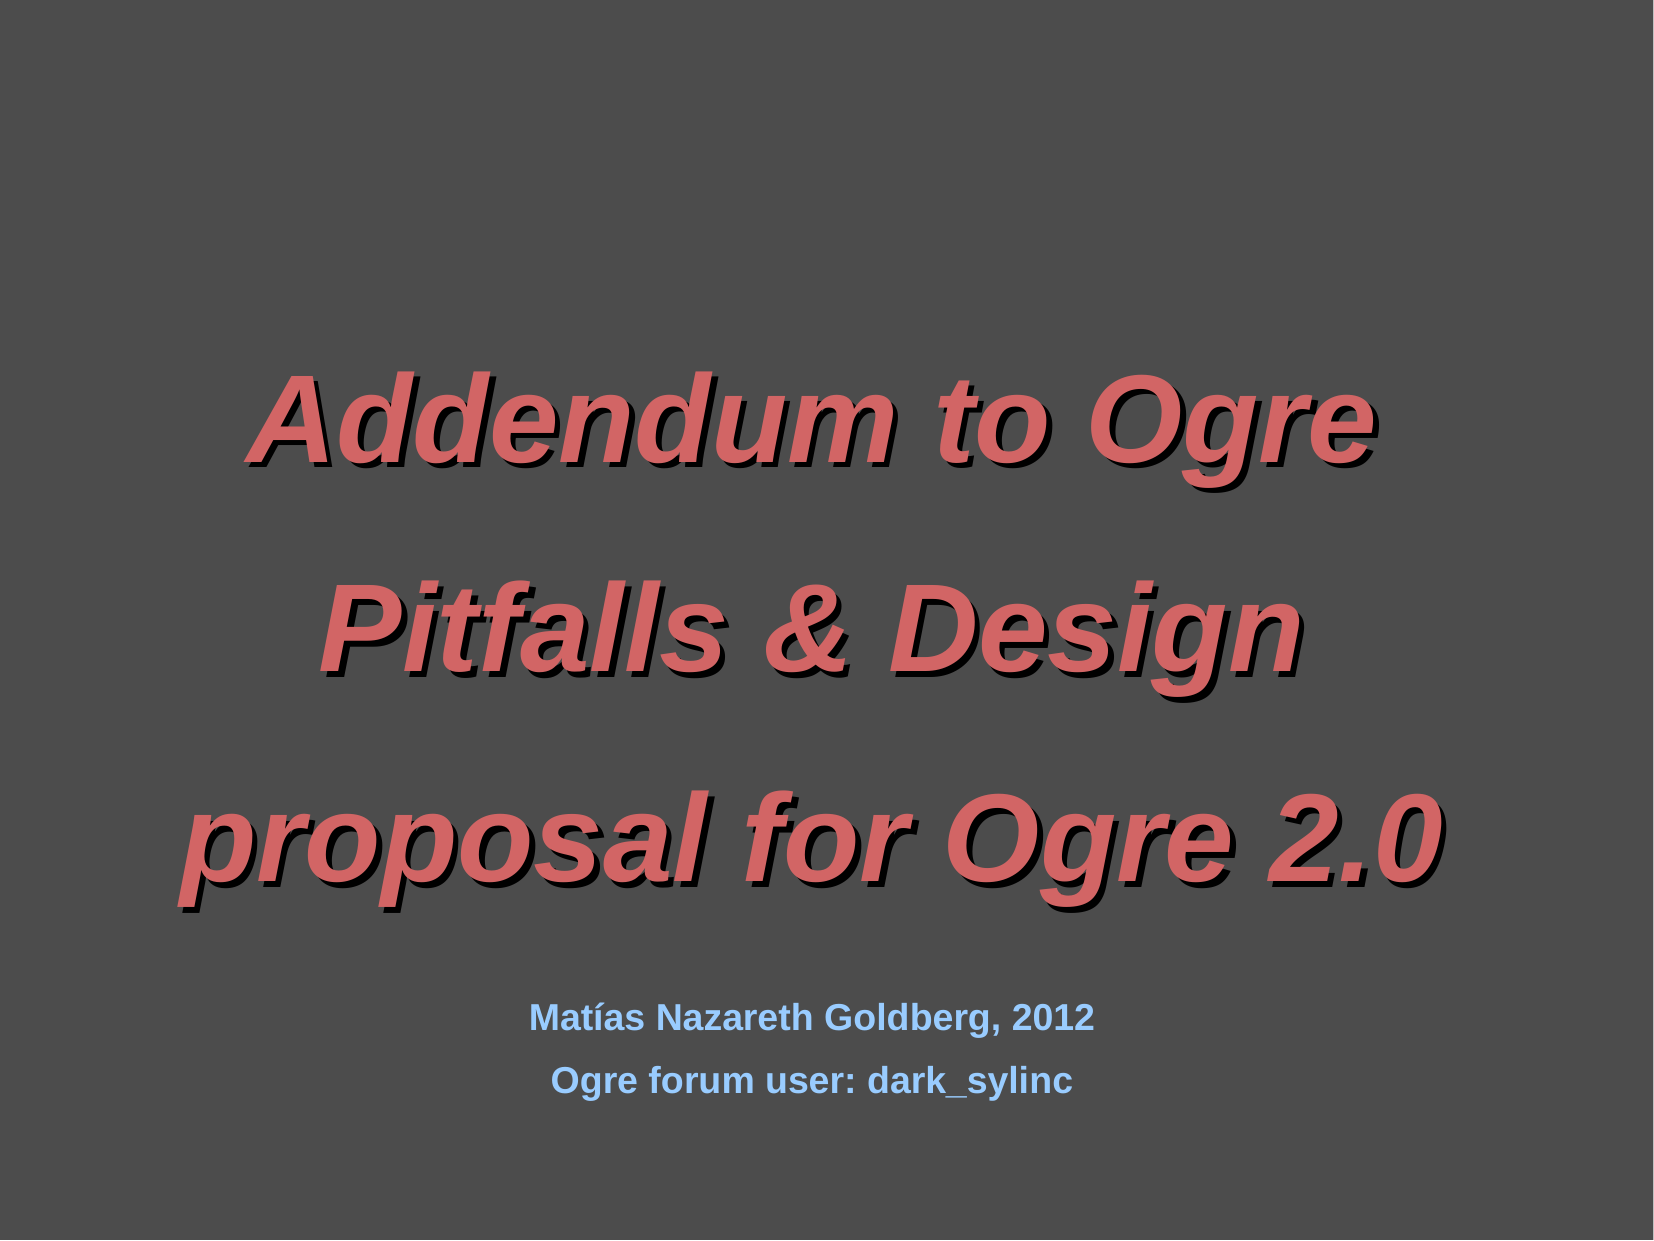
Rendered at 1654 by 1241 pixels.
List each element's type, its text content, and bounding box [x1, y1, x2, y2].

text_box Addendum to Ogre Pitfalls & Design proposal for Ogre 2.0 [29, 271, 1595, 846]
text_box Matías Nazareth Goldberg, 2012 Ogre forum user: dark_sylinc [29, 968, 1595, 1092]
